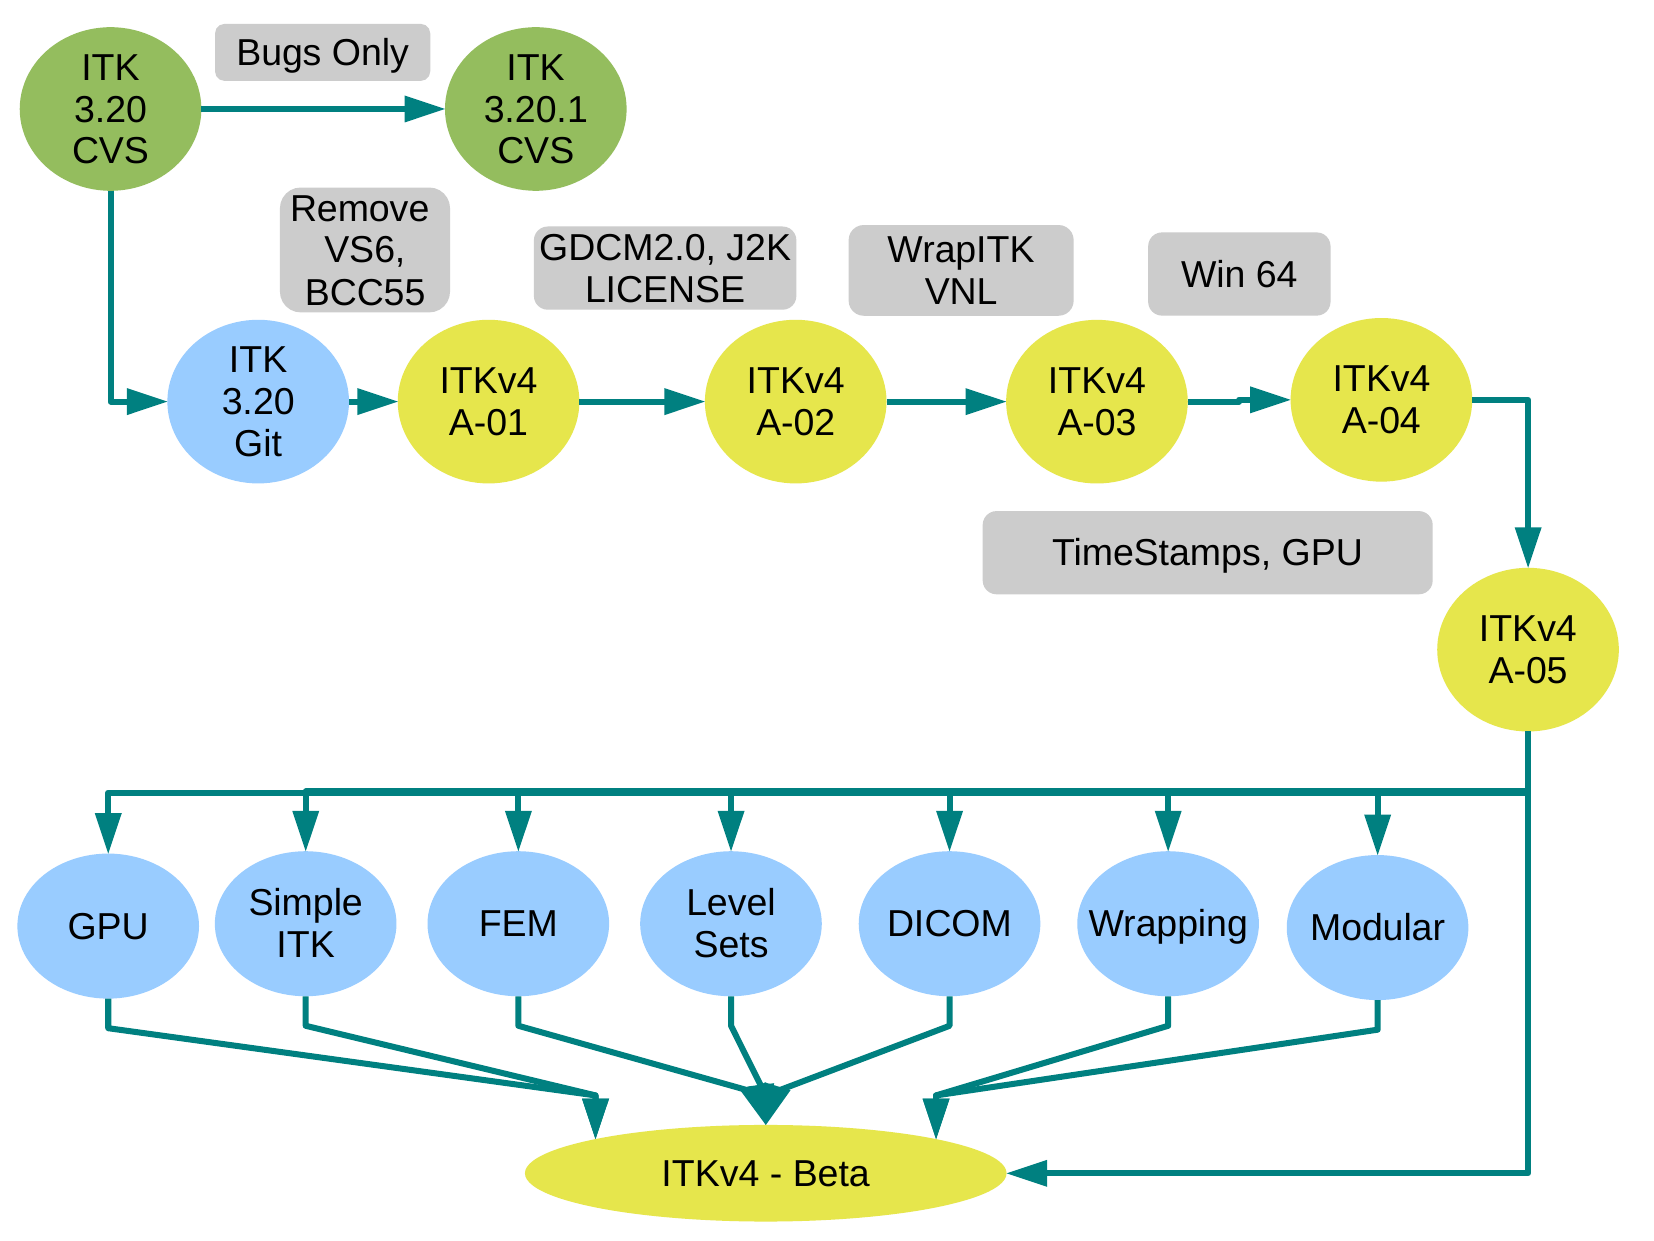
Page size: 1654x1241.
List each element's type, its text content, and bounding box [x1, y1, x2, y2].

text_box Bugs Only [215, 23, 431, 81]
text_box GDCM2.0, J2K LICENSE [533, 226, 797, 310]
text_box DICOM [858, 851, 1041, 997]
text_box ITKv4 A-04 [1290, 318, 1473, 482]
text_box Remove VS6, BCC55 [279, 187, 451, 313]
text_box GPU [17, 853, 200, 999]
text_box ITKv4 A-05 [1437, 567, 1619, 732]
text_box ITKv4 - Beta [524, 1124, 1007, 1222]
text_box Simple ITK [214, 851, 397, 997]
text_box ITKv4 A-01 [397, 319, 580, 484]
text_box FEM [427, 851, 610, 997]
text_box Win 64 [1148, 232, 1331, 316]
text_box ITKv4 A-03 [1006, 319, 1188, 484]
text_box Wrapping [1077, 851, 1259, 997]
text_box Modular [1286, 855, 1469, 1001]
text_box ITK 3.20 CVS [19, 27, 202, 191]
text_box WrapITK VNL [848, 225, 1074, 316]
text_box ITK 3.20 Git [167, 319, 349, 484]
text_box TimeStamps, GPU [982, 511, 1433, 595]
text_box Level Sets [640, 851, 822, 997]
text_box ITKv4 A-02 [704, 319, 887, 484]
text_box ITK 3.20.1 CVS [445, 27, 627, 191]
